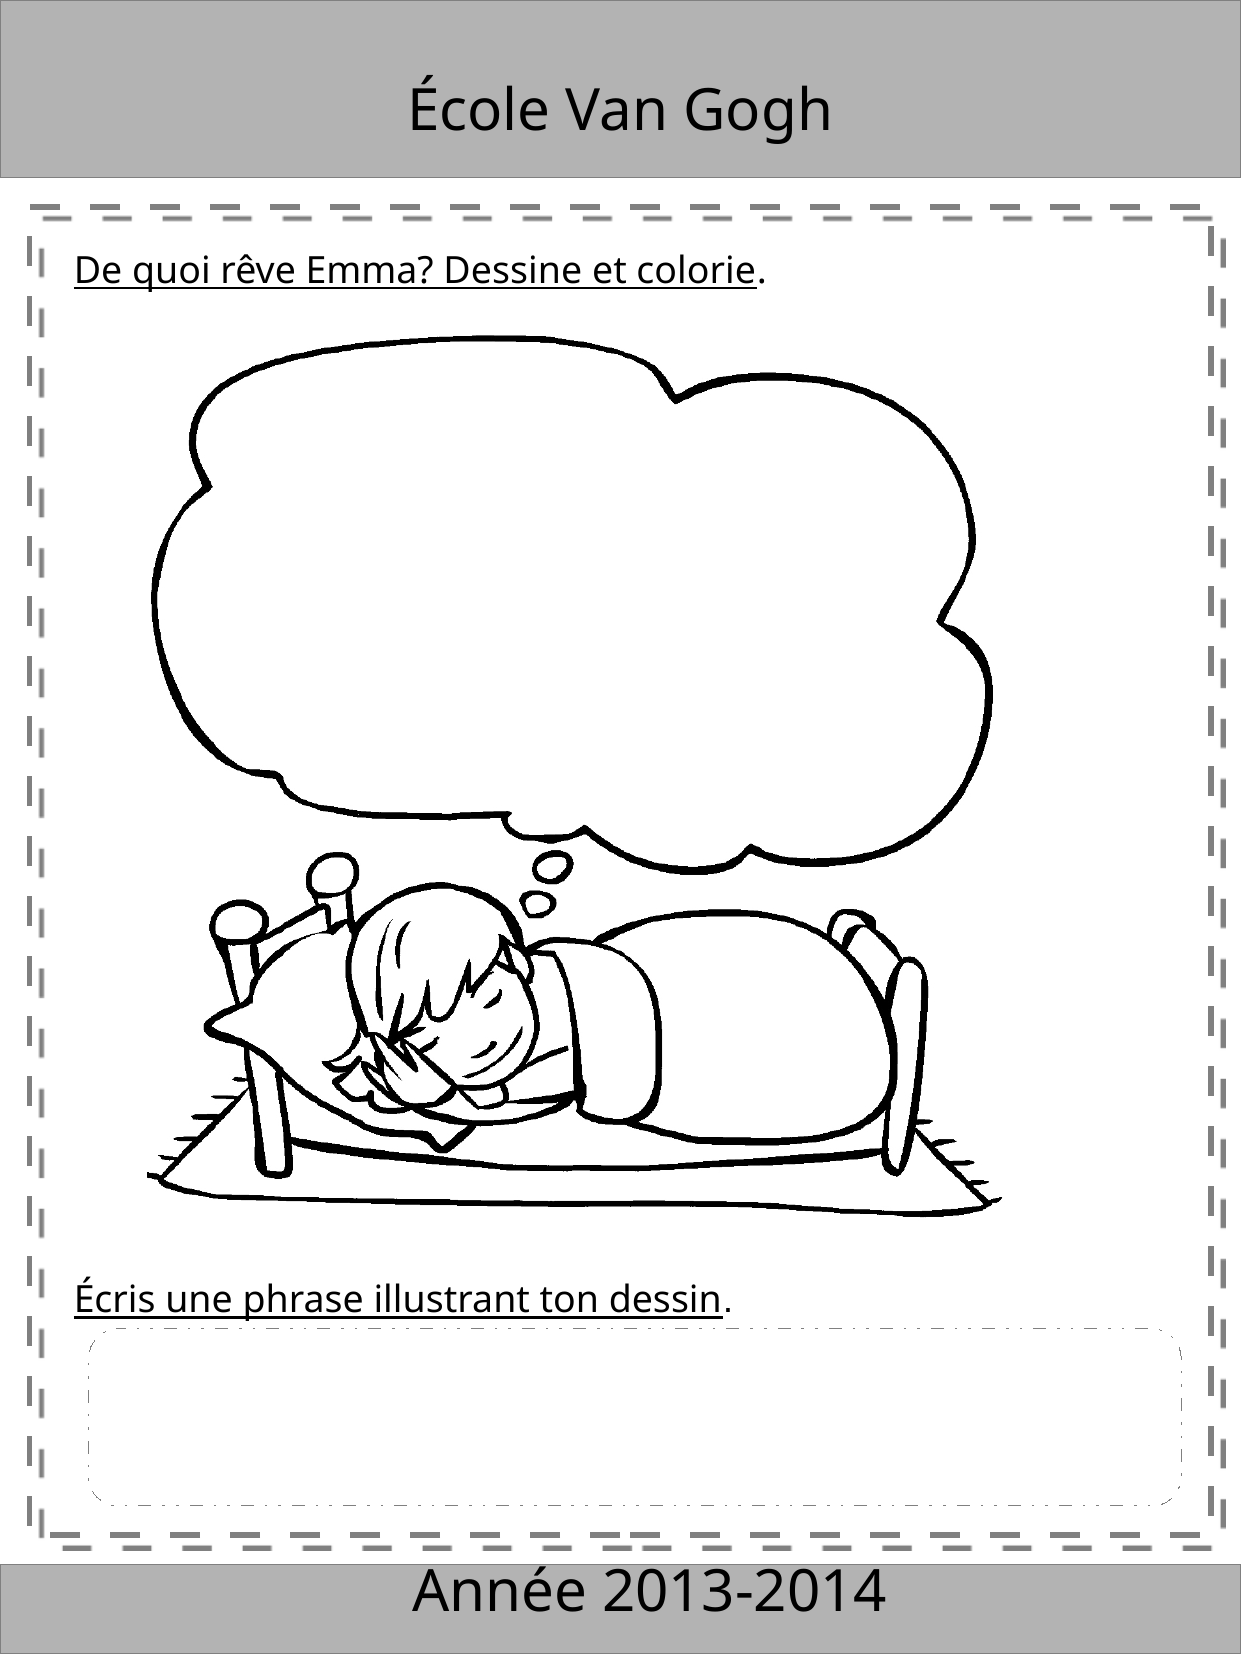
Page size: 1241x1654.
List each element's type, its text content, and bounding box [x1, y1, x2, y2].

text_box De quoi rêve Emma? Dessine et colorie. [59, 236, 1152, 300]
text_box [1093, 1564, 1241, 1654]
text_box [0, 1564, 206, 1654]
picture [147, 324, 1034, 1270]
text_box Année 2013-2014 [206, 1541, 1093, 1654]
text_box École Van Gogh [177, 61, 1063, 174]
text_box Écris une phrase illustrant ton dessin. [59, 1265, 1152, 1329]
text_box [0, 0, 1241, 178]
